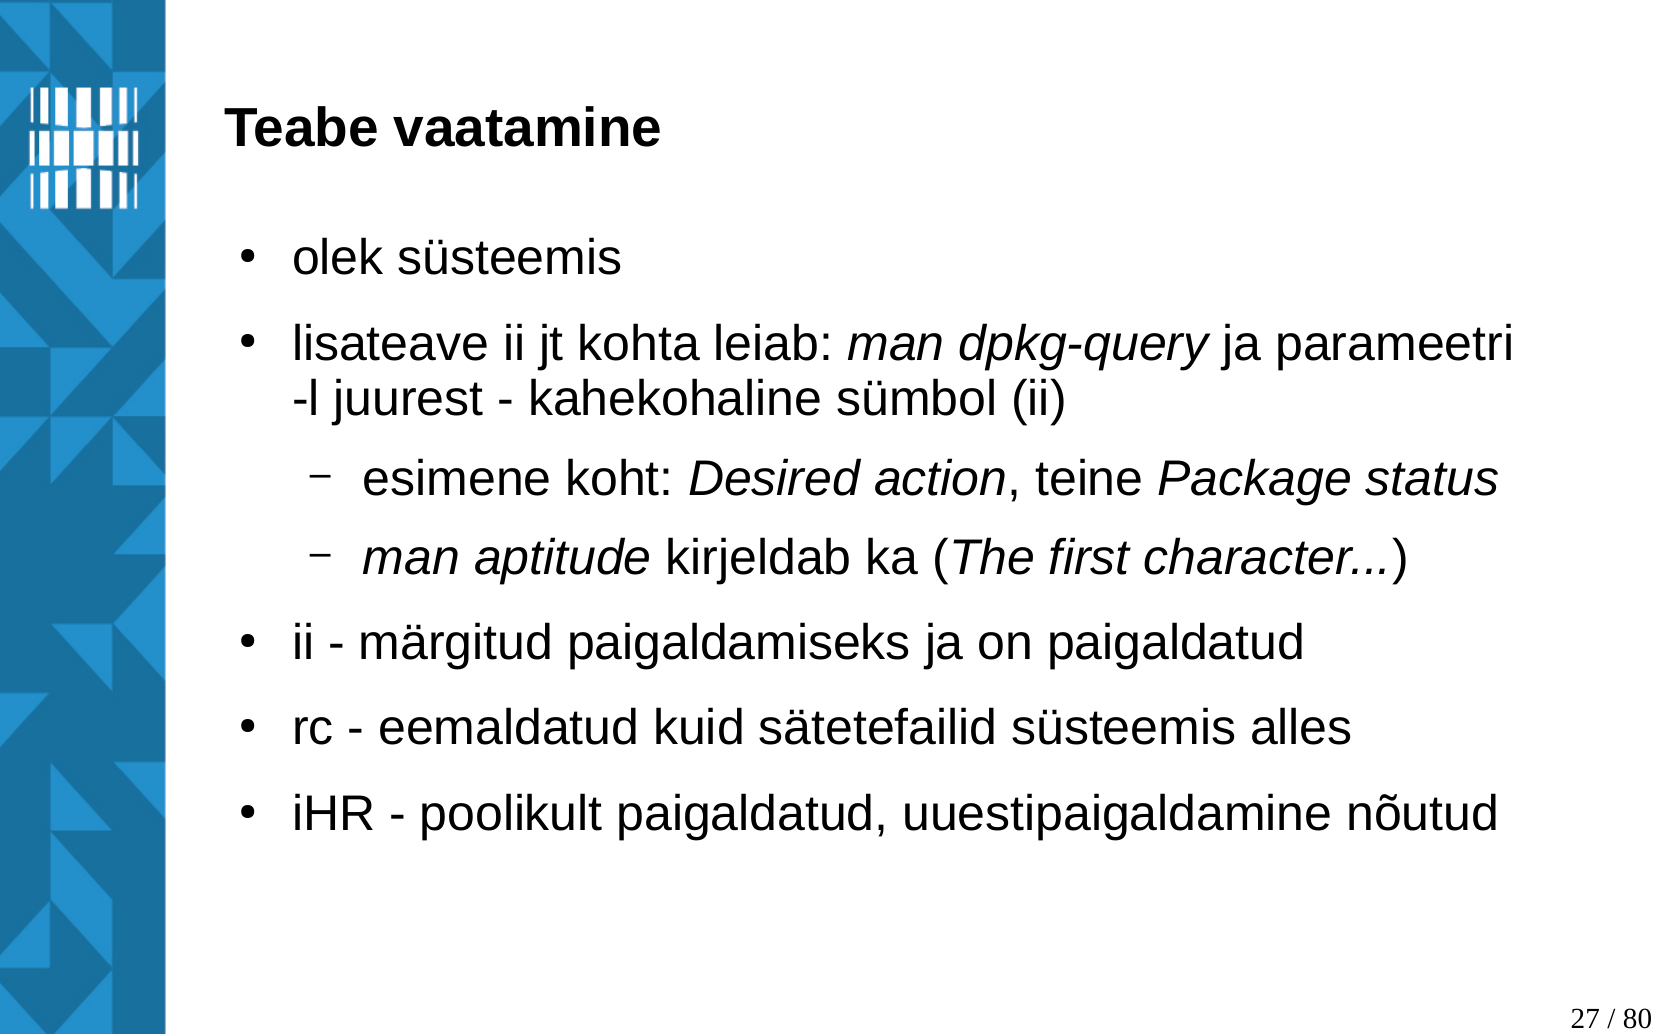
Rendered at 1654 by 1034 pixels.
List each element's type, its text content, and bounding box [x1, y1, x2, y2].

title Teabe vaatamine [224, 41, 1536, 214]
list olek süsteemis lisateave ii jt kohta leiab: man dpkg-query ja parameetri -l juurest - kahekohaline sümbol (ii) esimene koht: Desired action, teine Package status man aptitude kirjeldab ka (The first character...) ii - märgitud paigaldamiseks ja on paigaldatud rc - eemaldatud kuid sätetefailid süsteemis alles iHR - poolikult paigaldatud, uuestipaigaldamine nõutud [221, 229, 1536, 975]
